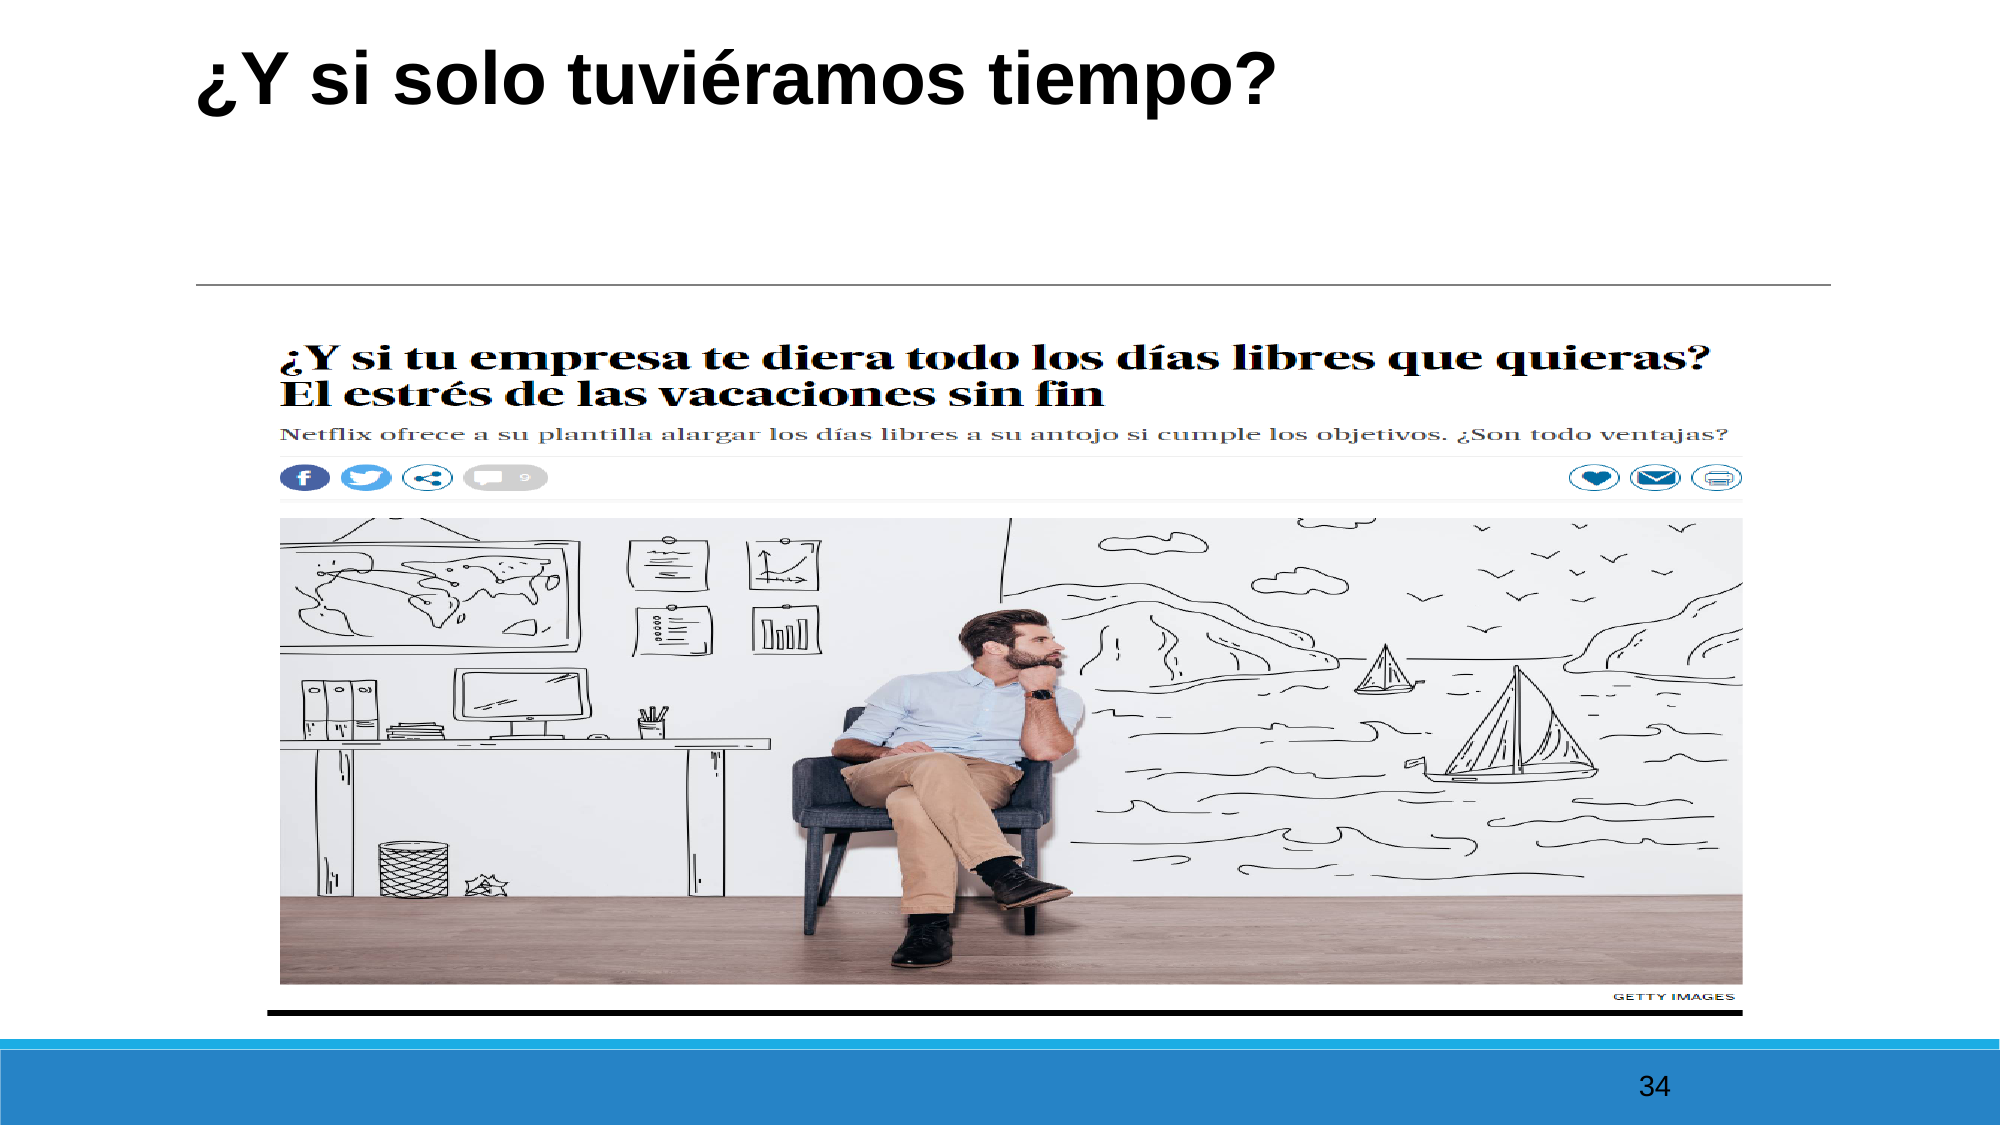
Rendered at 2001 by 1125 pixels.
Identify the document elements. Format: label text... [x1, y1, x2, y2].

slide_number <número> [1624, 1059, 1840, 1120]
title ¿Y si solo tuviéramos tiempo? [180, 22, 1830, 261]
picture [267, 329, 1743, 1016]
